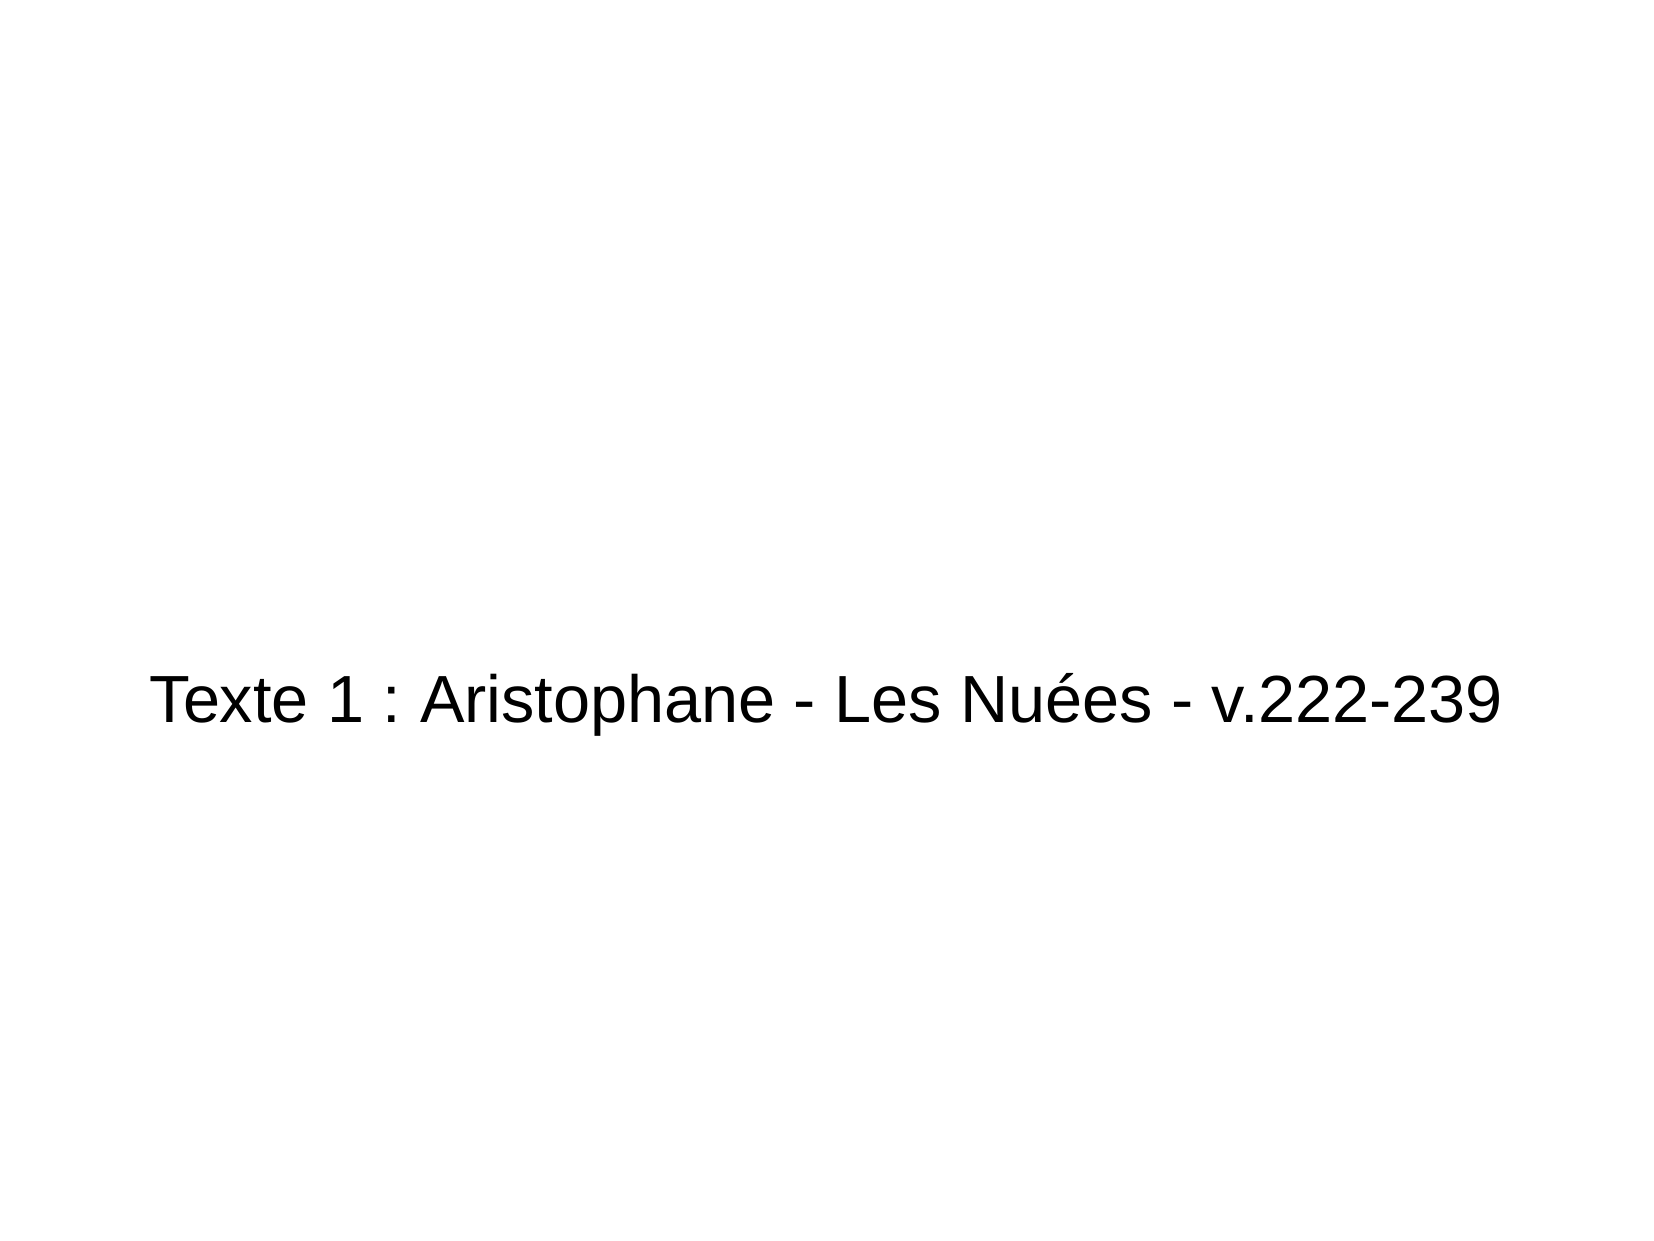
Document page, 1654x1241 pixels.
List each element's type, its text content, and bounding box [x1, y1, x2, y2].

subtitle Texte 1 : Aristophane - Les Nuées - v.222-239 [82, 290, 1571, 1109]
